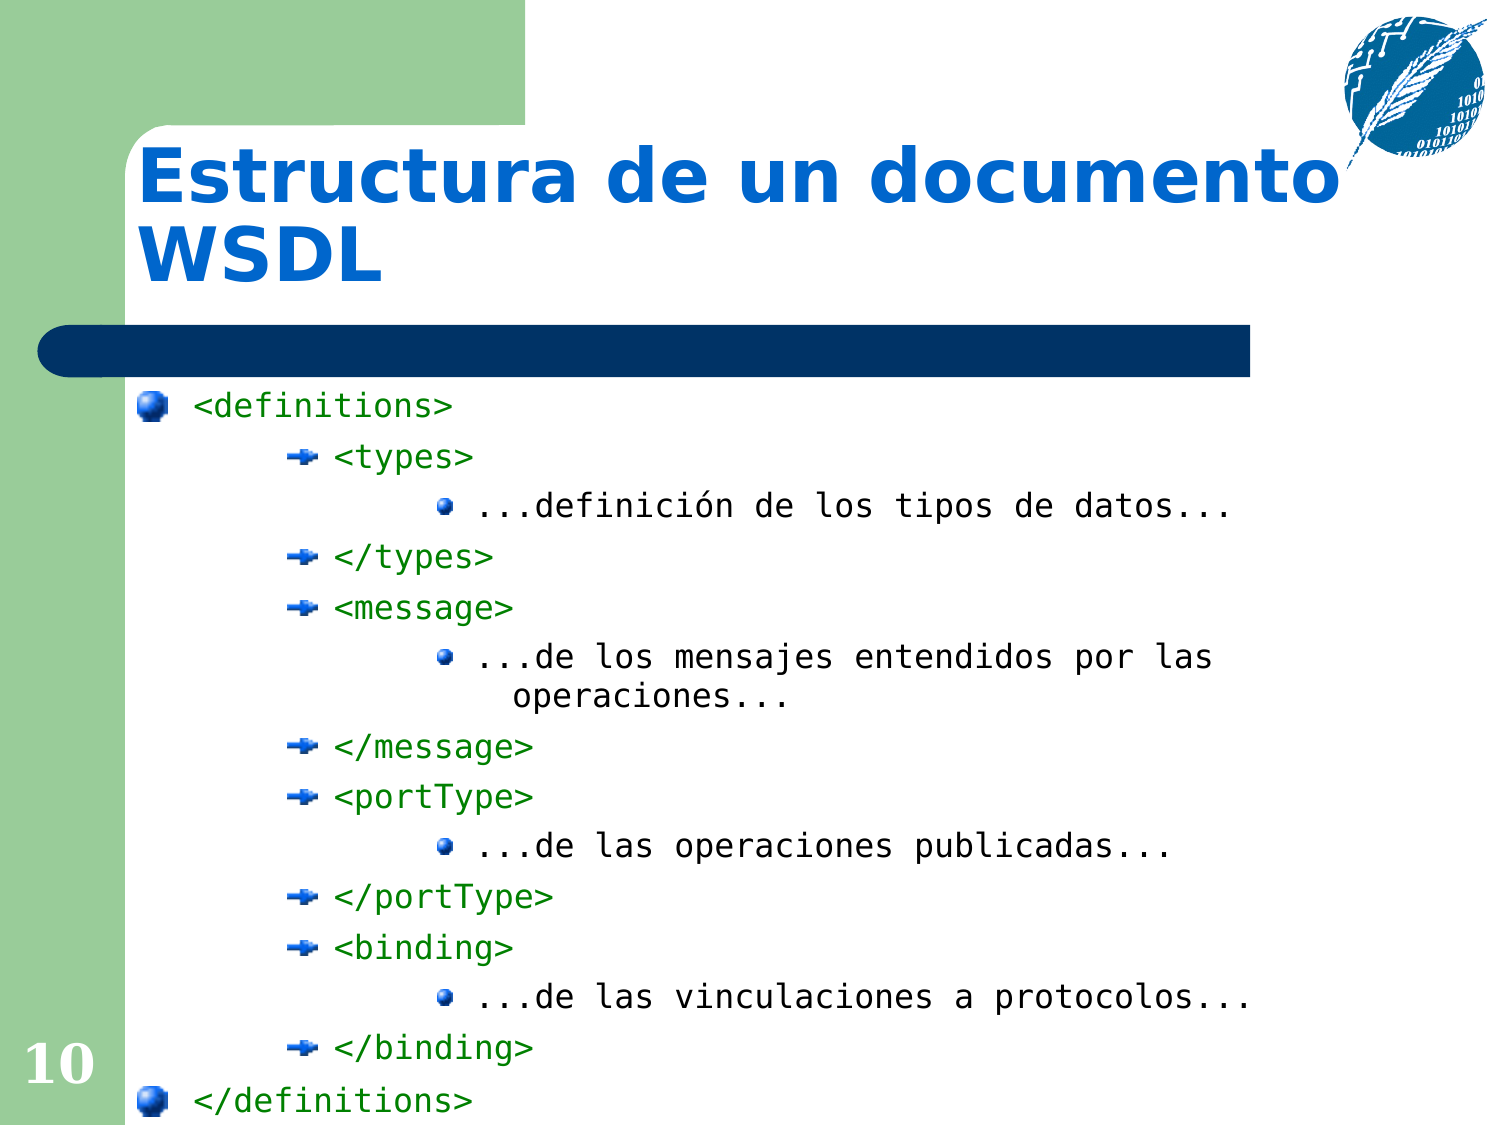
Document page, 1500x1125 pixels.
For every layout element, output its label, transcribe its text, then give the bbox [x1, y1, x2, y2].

picture [1433, 139, 1440, 147]
picture [1416, 140, 1425, 149]
picture [1436, 127, 1450, 136]
picture [1341, 15, 1487, 172]
picture [137, 1107, 168, 1117]
title Estructura de un documento WSDL [136, 135, 1413, 302]
list <definitions> <types> ...definición de los tipos de datos... </types> <message> ...de los mensajes entendidos por las operaciones... </message> <portType> ...de las operaciones publicadas... </portType> <binding> ...de las vinculaciones a protocolos... </binding> </definitions> [137, 387, 1400, 1107]
picture [1427, 138, 1431, 148]
